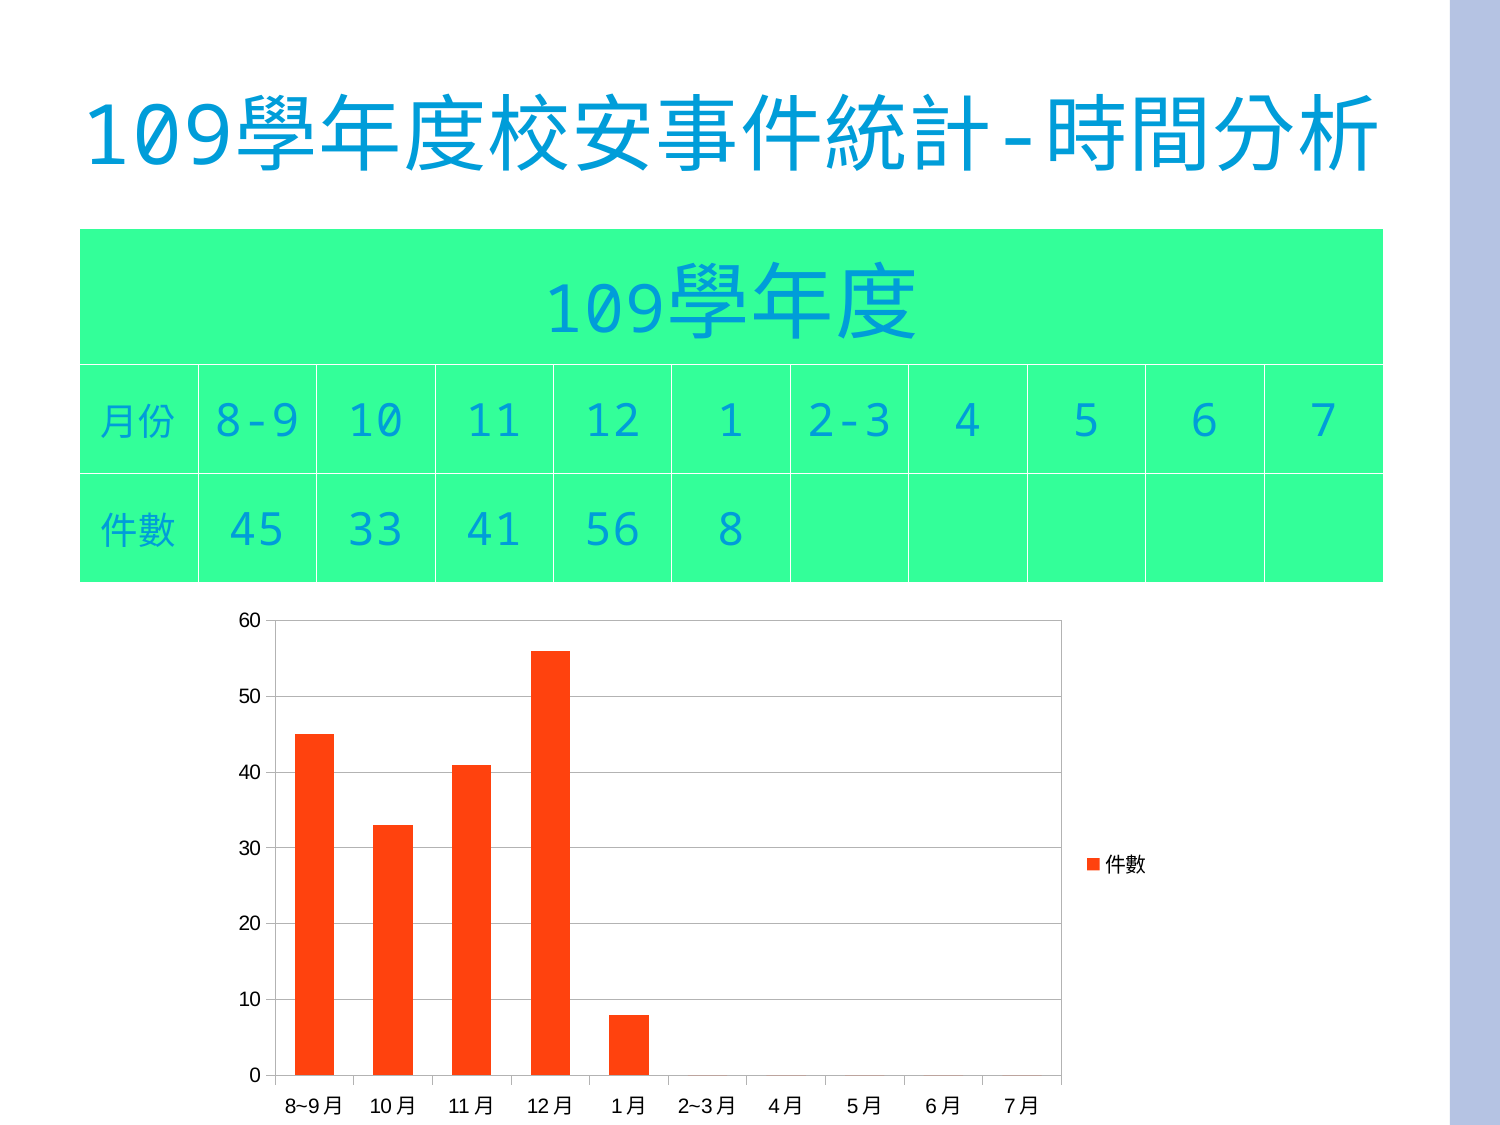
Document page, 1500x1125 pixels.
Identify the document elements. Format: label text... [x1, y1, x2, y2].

text_box 109學年度校安事件統計-時間分析 [82, 68, 1381, 190]
table_cell [1028, 474, 1145, 582]
table_cell 4 [909, 365, 1027, 473]
table_cell 10 [317, 365, 435, 473]
table_cell 件數 [80, 474, 198, 582]
table_cell 8-9 [199, 365, 316, 473]
table_cell [791, 474, 908, 582]
table_cell 6 [1146, 365, 1264, 473]
table_cell 41 [436, 474, 553, 582]
table_cell 33 [317, 474, 435, 582]
table_cell 45 [199, 474, 316, 582]
table_cell 8 [672, 474, 790, 582]
chart [219, 598, 1166, 1125]
table_cell 5 [1028, 365, 1145, 473]
table_cell 1 [672, 365, 790, 473]
table_cell 月份 [80, 365, 198, 473]
table_header 109學年度 [80, 229, 1383, 364]
table_cell [1265, 474, 1383, 582]
table_cell 12 [554, 365, 671, 473]
table_cell 56 [554, 474, 671, 582]
table_cell [909, 474, 1027, 582]
table_cell [1146, 474, 1264, 582]
table_cell 2-3 [791, 365, 908, 473]
table_cell 11 [436, 365, 553, 473]
table_cell 7 [1265, 365, 1383, 473]
